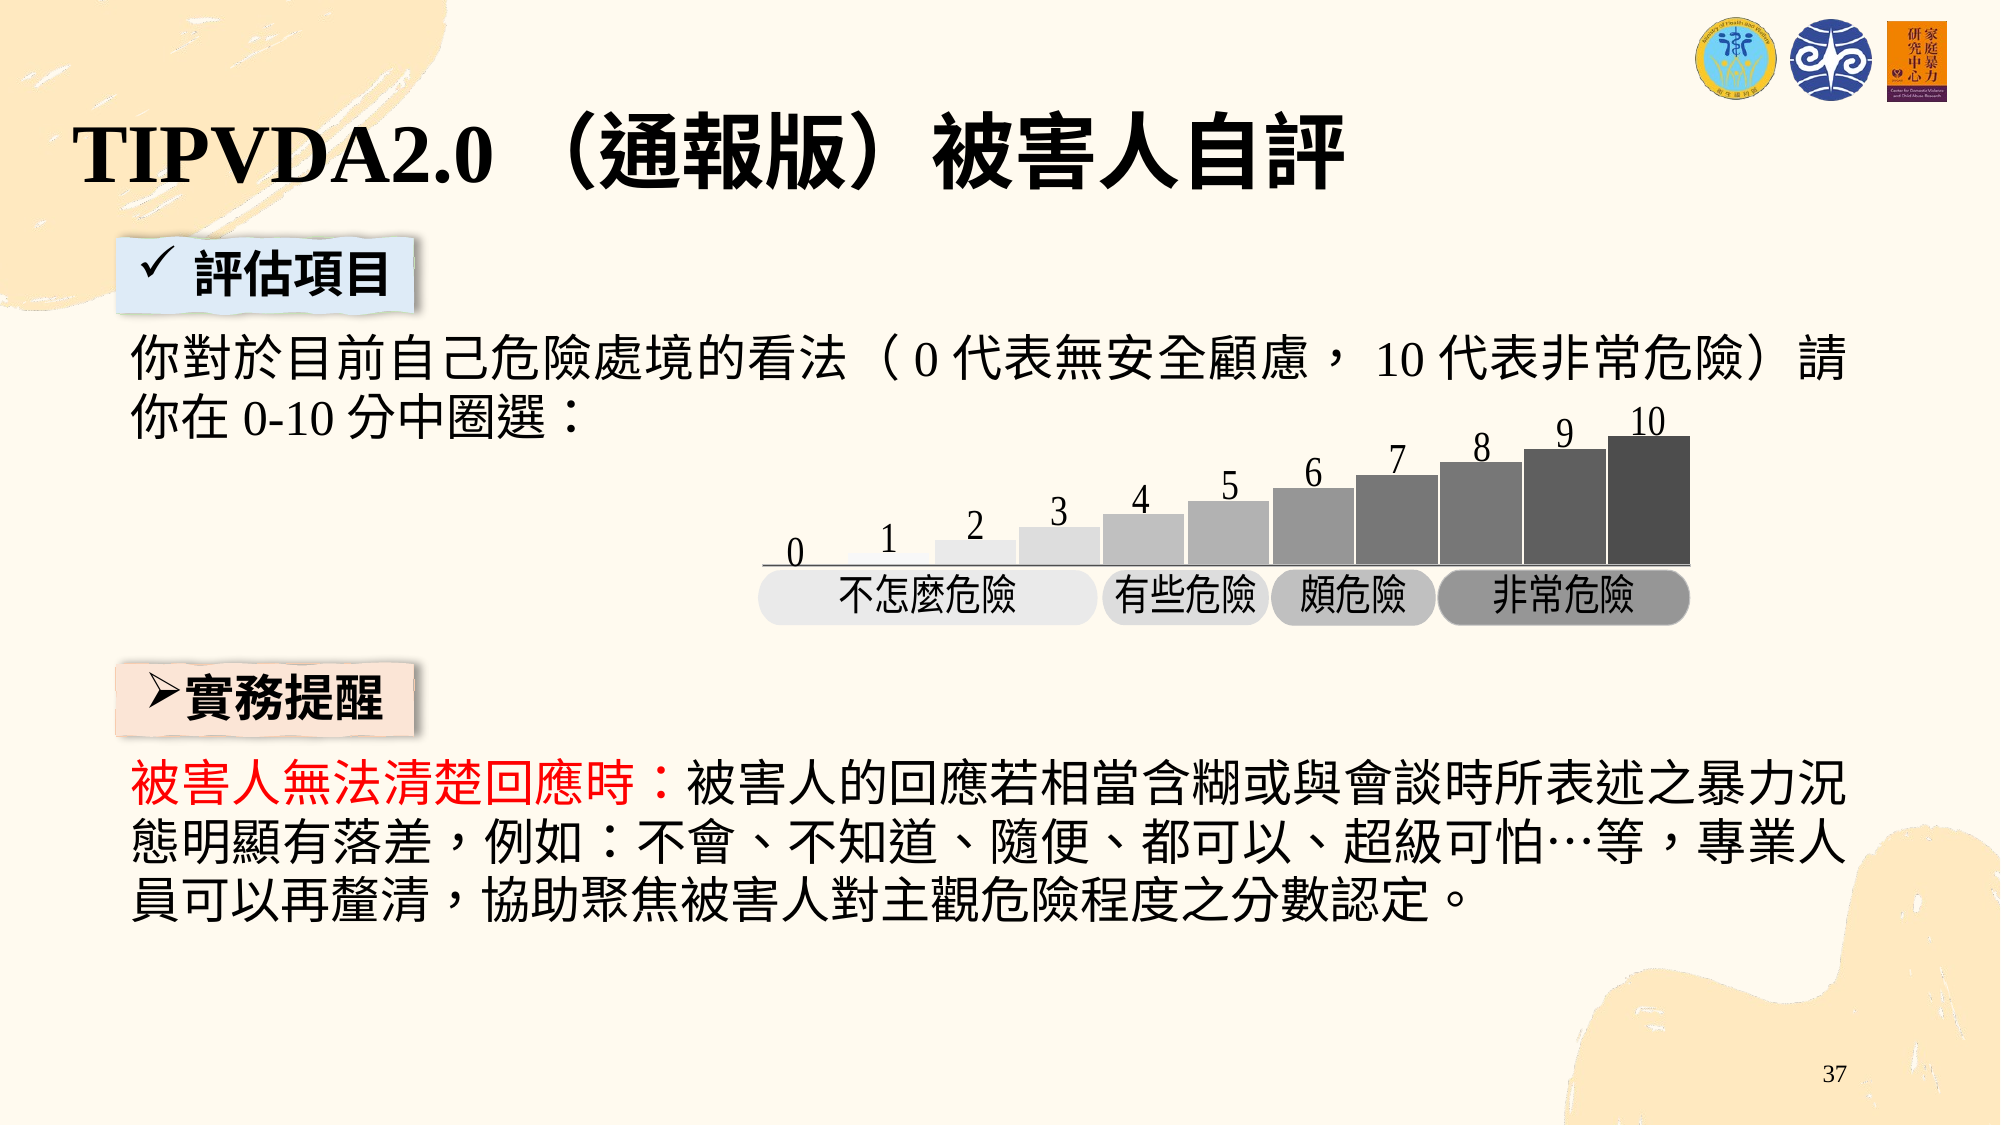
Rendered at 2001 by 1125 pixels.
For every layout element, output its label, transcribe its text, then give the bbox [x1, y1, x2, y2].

picture [0, 0, 478, 354]
picture [751, 390, 1696, 633]
title TIPVDA2.0（通報版）被害人自評 [57, 47, 2000, 265]
text_box 評估項目 [115, 236, 415, 316]
picture [1462, 799, 2001, 1125]
picture [1695, 17, 1947, 47]
text_box 實務提醒 [115, 662, 414, 738]
text_box 被害人無法清楚回應時：被害人的回應若相當含糊或與會談時所表述之暴力況態明顯有落差，例如：不會、不知道、隨便、都可以、超級可怕…等，專業人員可以再釐清，協助聚焦被害人對主觀危險程度之分數認定。 [116, 745, 1863, 962]
text_box 你對於目前自己危險處境的看法（0代表無安全顧慮，10代表非常危險）請你在0-10分中圈選： [116, 321, 1863, 461]
